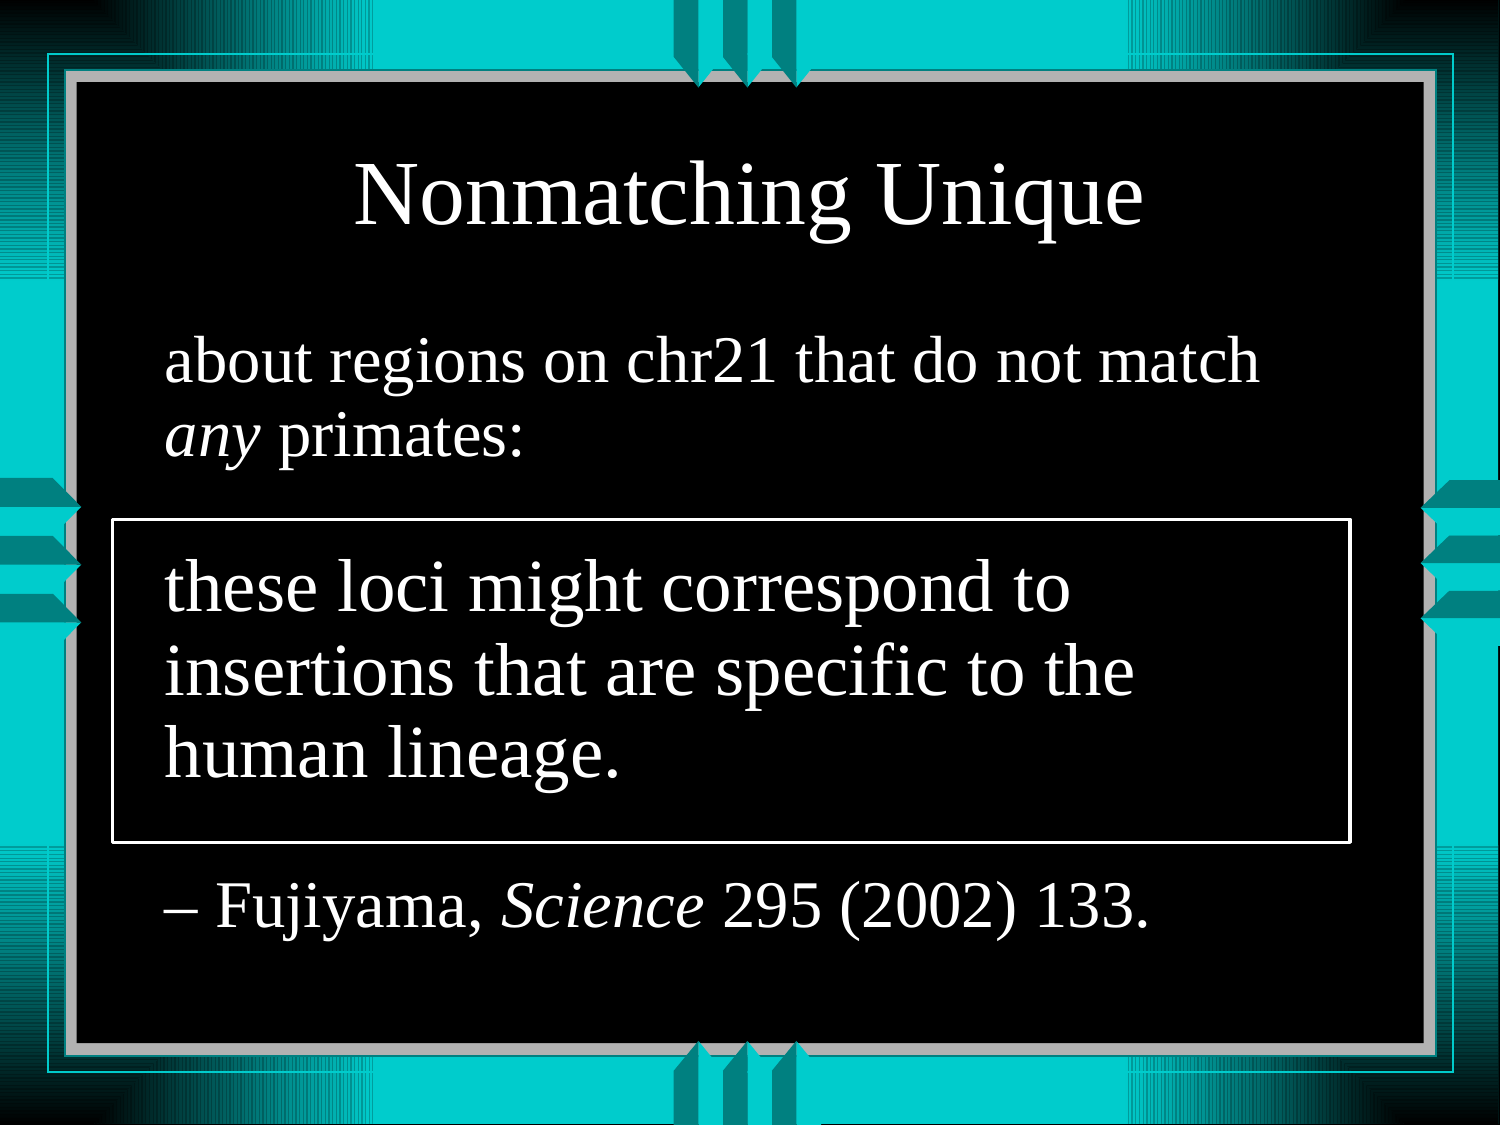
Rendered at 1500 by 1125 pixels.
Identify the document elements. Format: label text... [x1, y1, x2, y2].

text_box about regions on chr21 that do not match any primates: these loci might correspond to insertions that are specific to the human lineage. – Fujiyama, Science 295 (2002) 133. [150, 521, 1313, 841]
text_box about regions on chr21 that do not match any primates: these loci might correspond to insertions that are specific to the human lineage. – Fujiyama, Science 295 (2002) 133. [150, 844, 1313, 950]
title Nonmatching Unique [112, 99, 1388, 288]
text_box about regions on chr21 that do not match any primates: these loci might correspond to insertions that are specific to the human lineage. – Fujiyama, Science 295 (2002) 133. [150, 315, 1313, 518]
